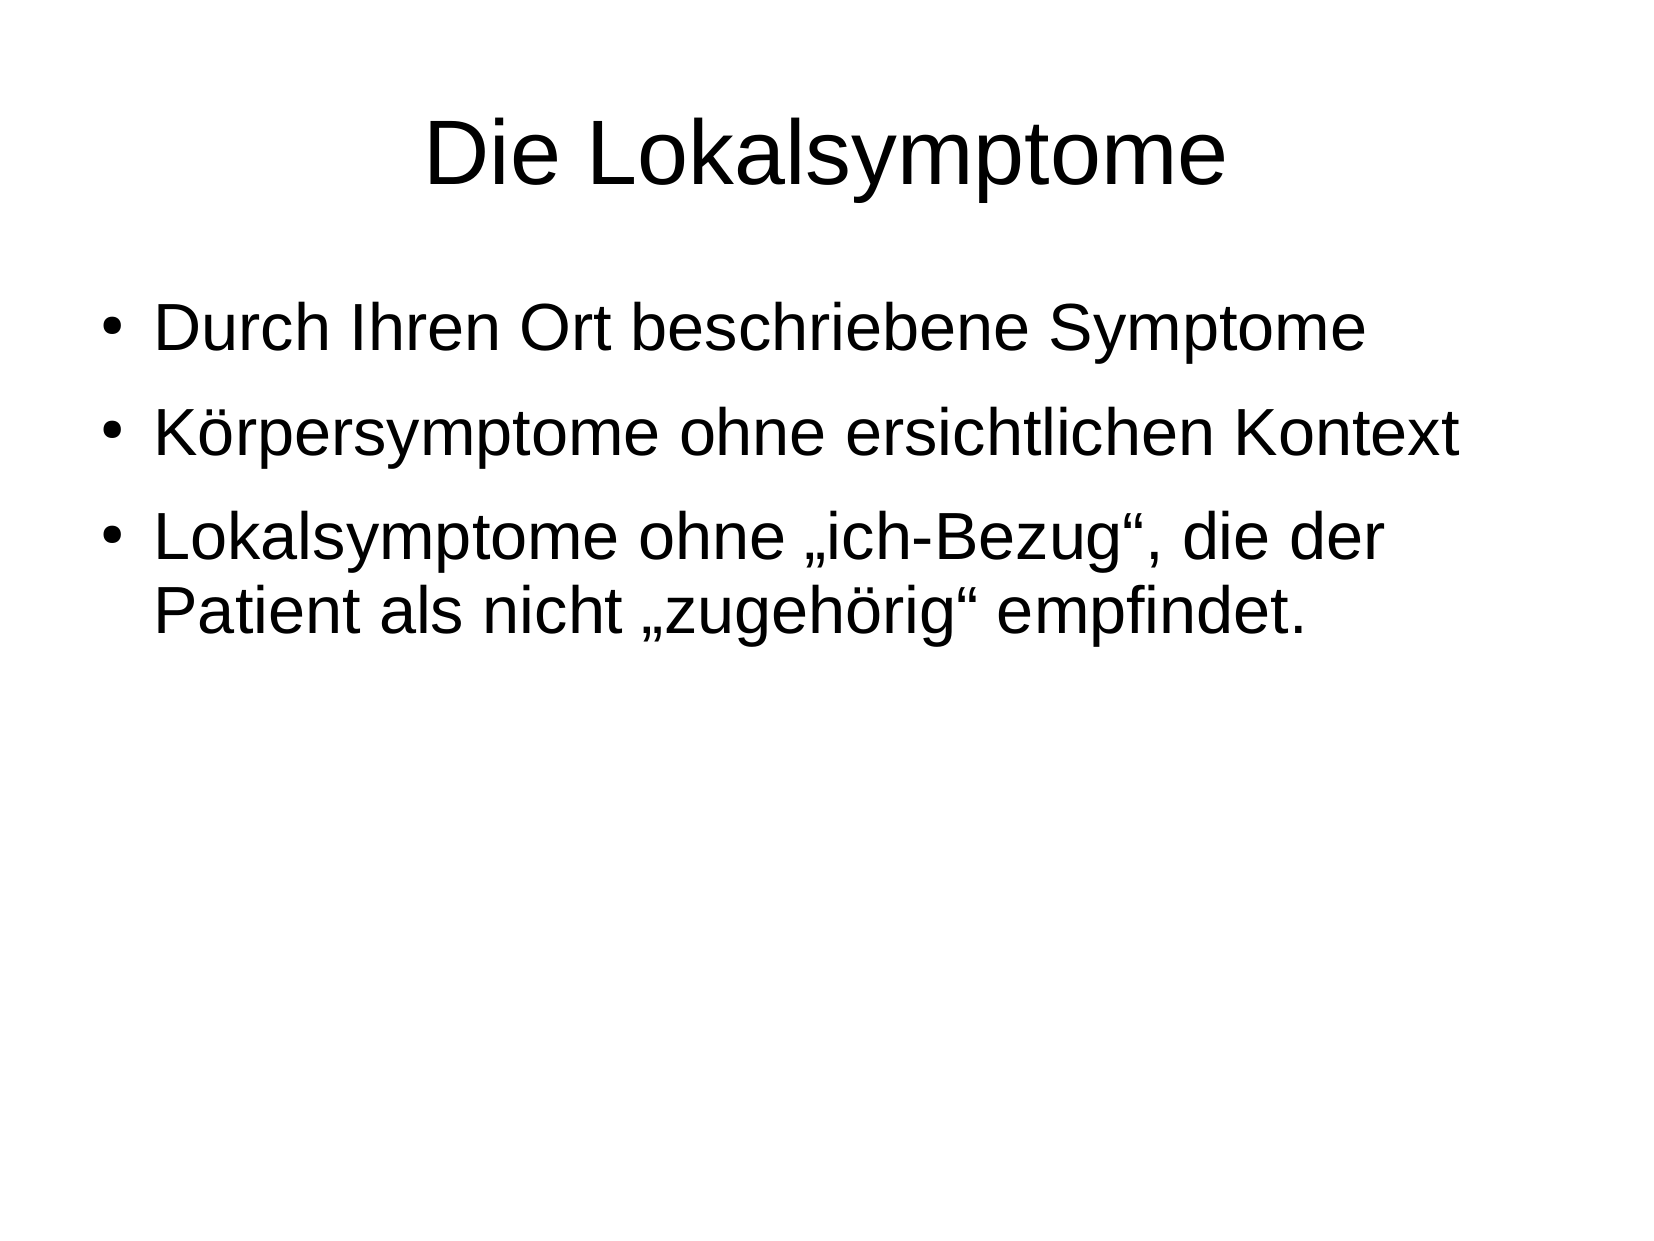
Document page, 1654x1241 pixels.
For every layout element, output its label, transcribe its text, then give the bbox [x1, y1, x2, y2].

list Durch Ihren Ort beschriebene Symptome Körpersymptome ohne ersichtlichen Kontext Lokalsymptome ohne „ich-Bezug“, die der Patient als nicht „zugehörig“ empfindet. [82, 290, 1571, 1109]
title Die Lokalsymptome [82, 49, 1571, 257]
